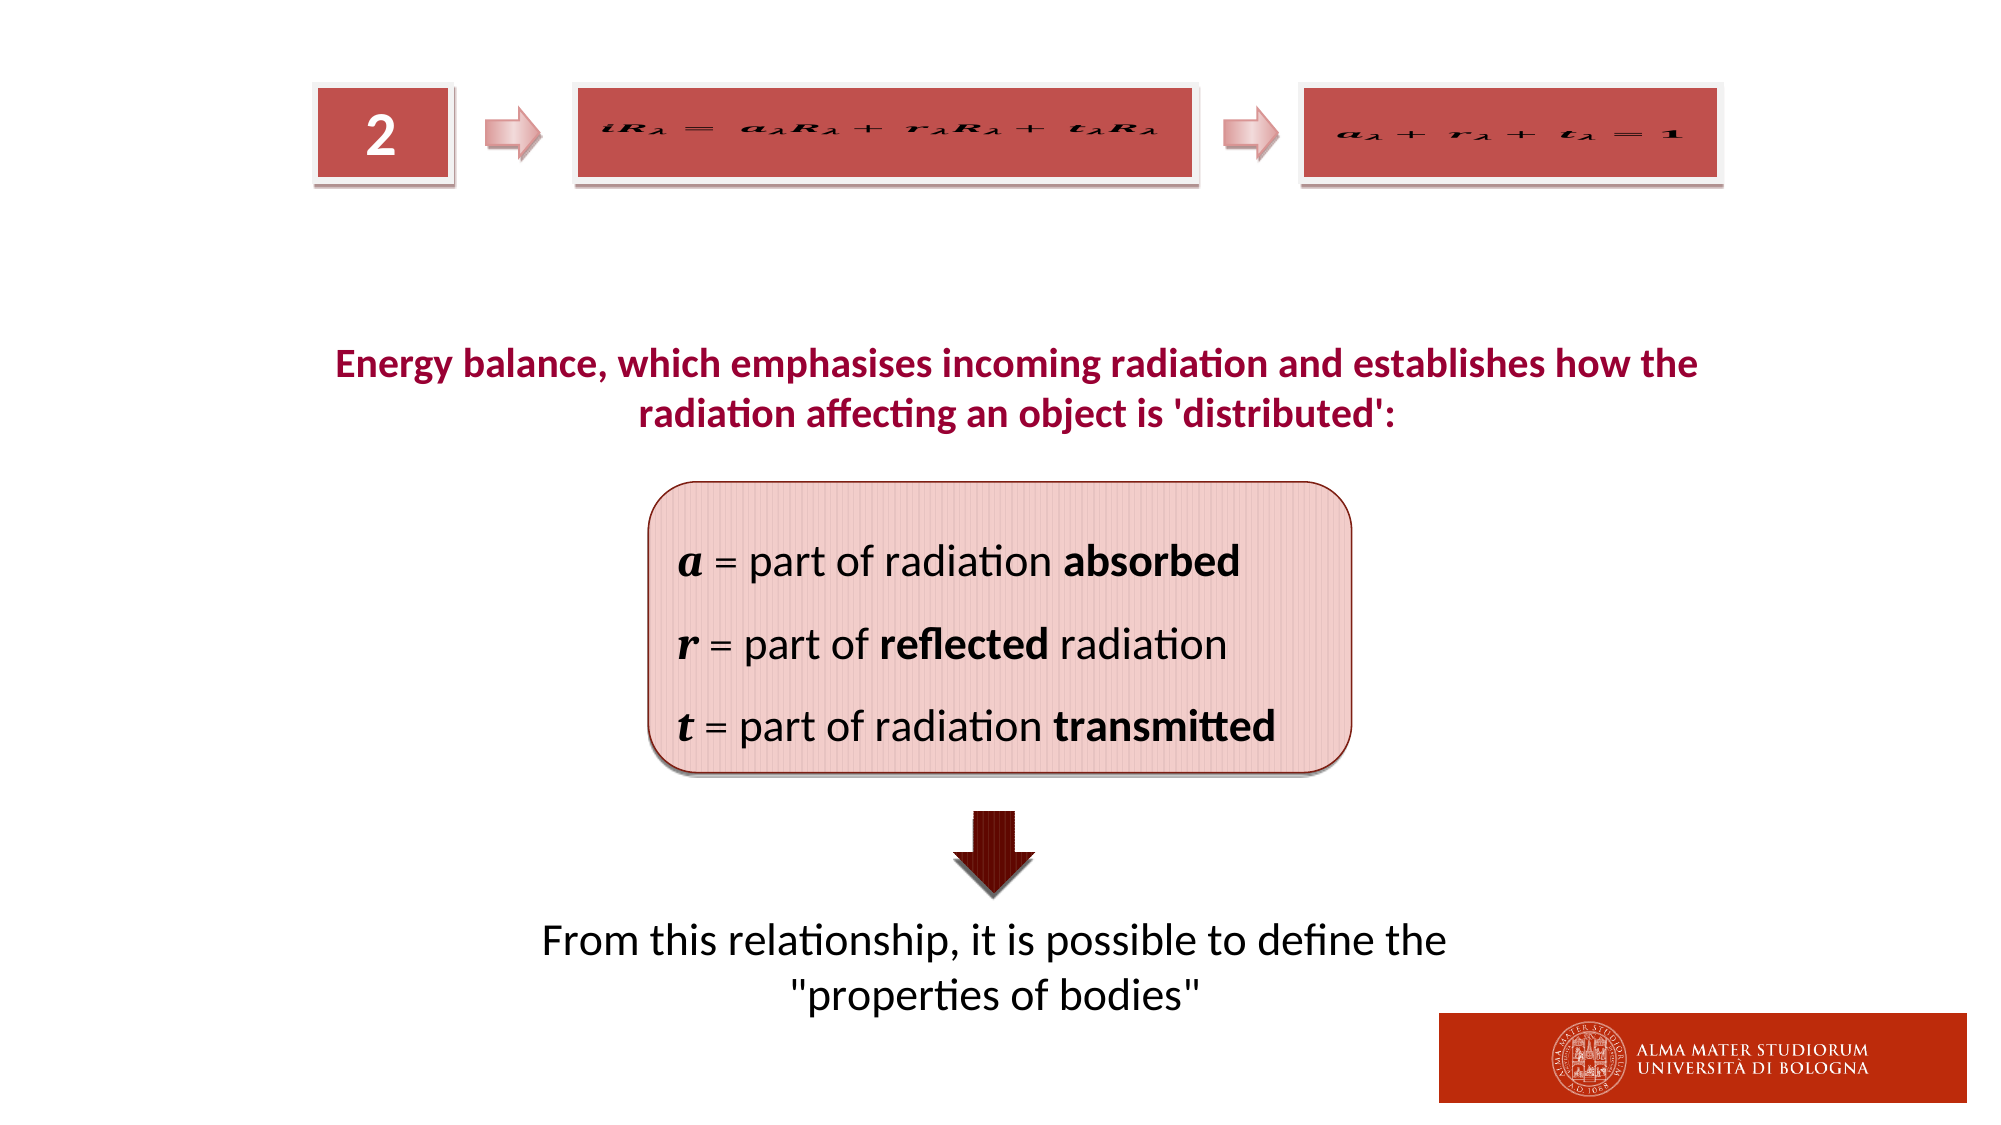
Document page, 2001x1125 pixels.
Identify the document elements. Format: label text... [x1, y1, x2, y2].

text_box Energy balance, which emphasises incoming radiation and establishes how the radiation affecting an object is 'distributed': [308, 328, 1727, 445]
text_box [486, 108, 540, 158]
text_box [314, 84, 451, 181]
text_box [1224, 108, 1278, 158]
text_box 2 [335, 84, 427, 176]
text_box [560, 84, 1211, 181]
text_box [953, 811, 1036, 894]
text_box [1301, 84, 1721, 181]
text_box From this relationship, it is possible to define the "properties of bodies" [402, 902, 1598, 1029]
text_box a = part of radiation absorbed r = part of reflected radiation t = part of radiation transmitted [648, 481, 1352, 773]
